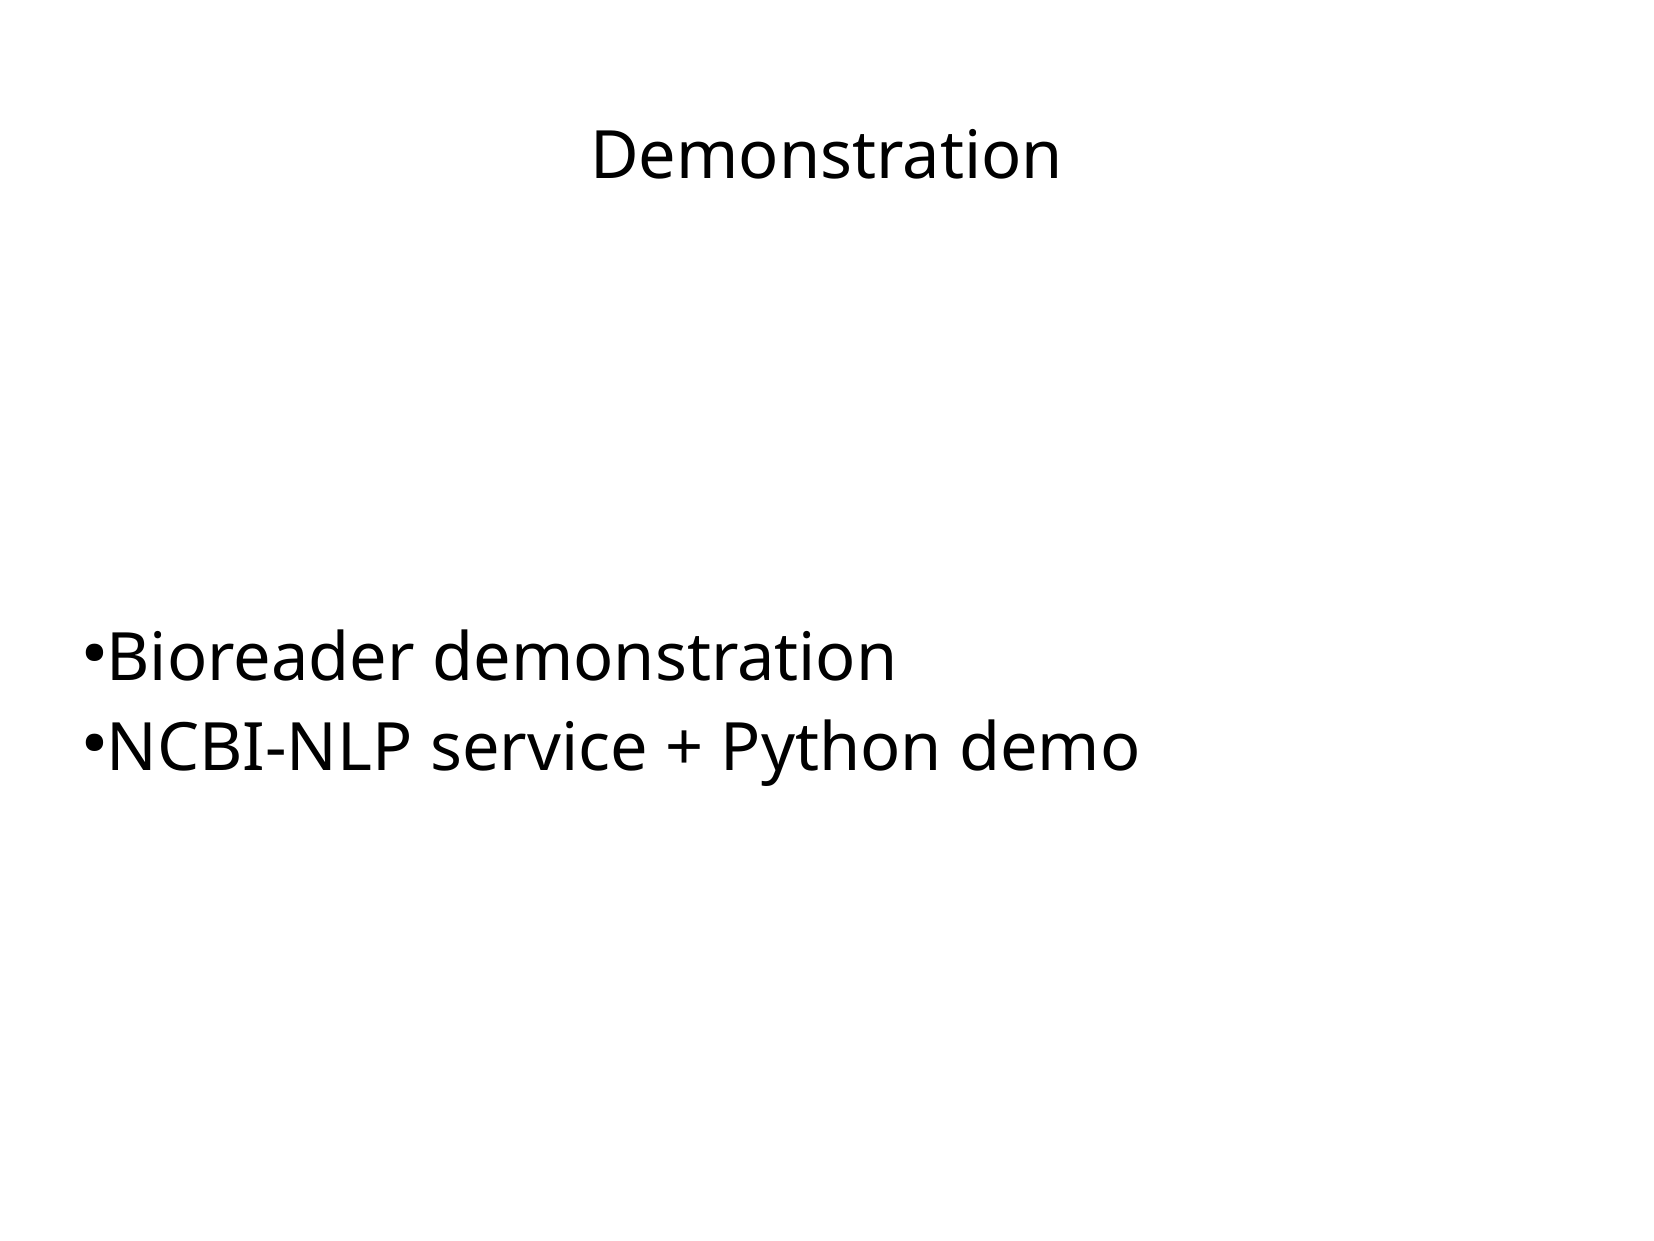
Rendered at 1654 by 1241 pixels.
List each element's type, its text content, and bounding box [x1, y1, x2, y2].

subtitle Bioreader demonstration NCBI-NLP service + Python demo [82, 297, 1571, 1102]
title Demonstration [82, 56, 1571, 250]
